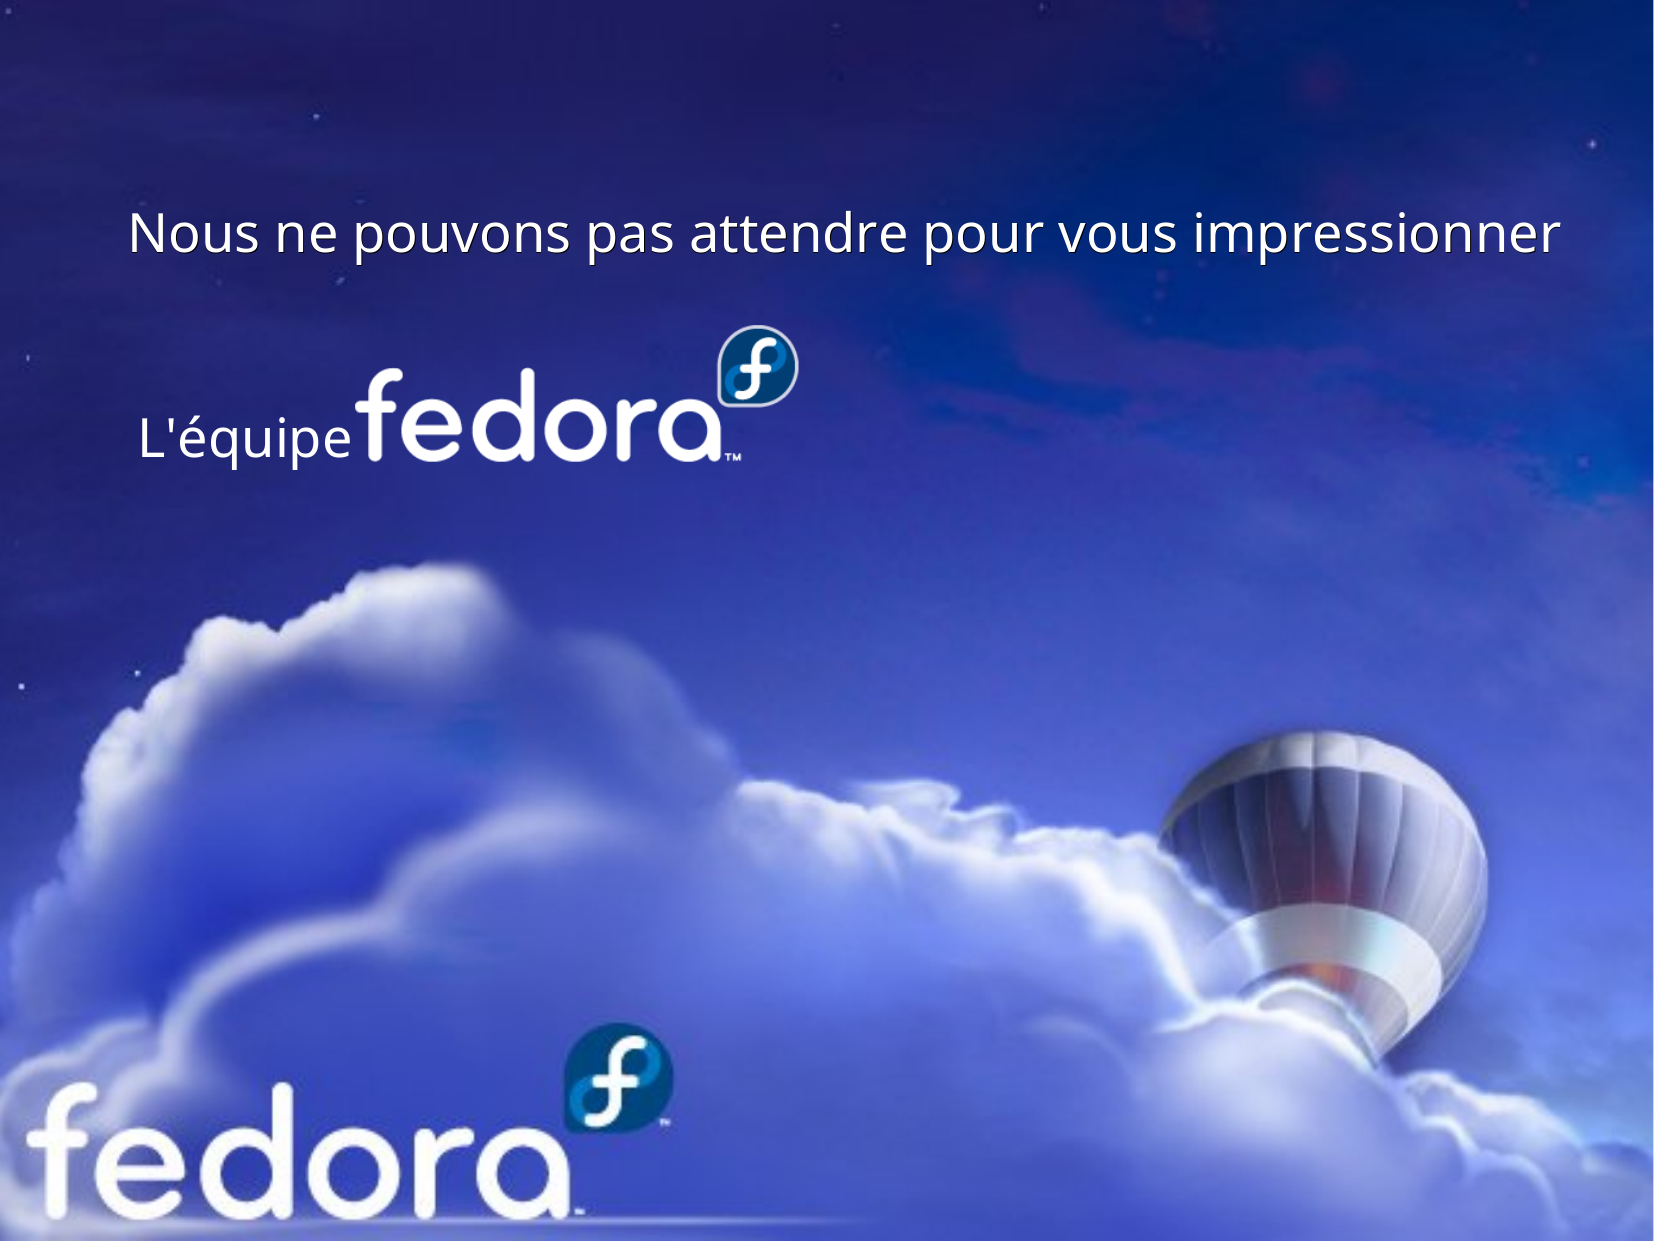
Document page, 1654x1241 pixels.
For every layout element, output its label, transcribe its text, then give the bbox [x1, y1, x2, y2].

picture [0, 0, 1654, 1241]
text_box Nous ne pouvons pas attendre pour vous impressionner [112, 187, 1504, 268]
text_box L'équipe [122, 391, 356, 473]
